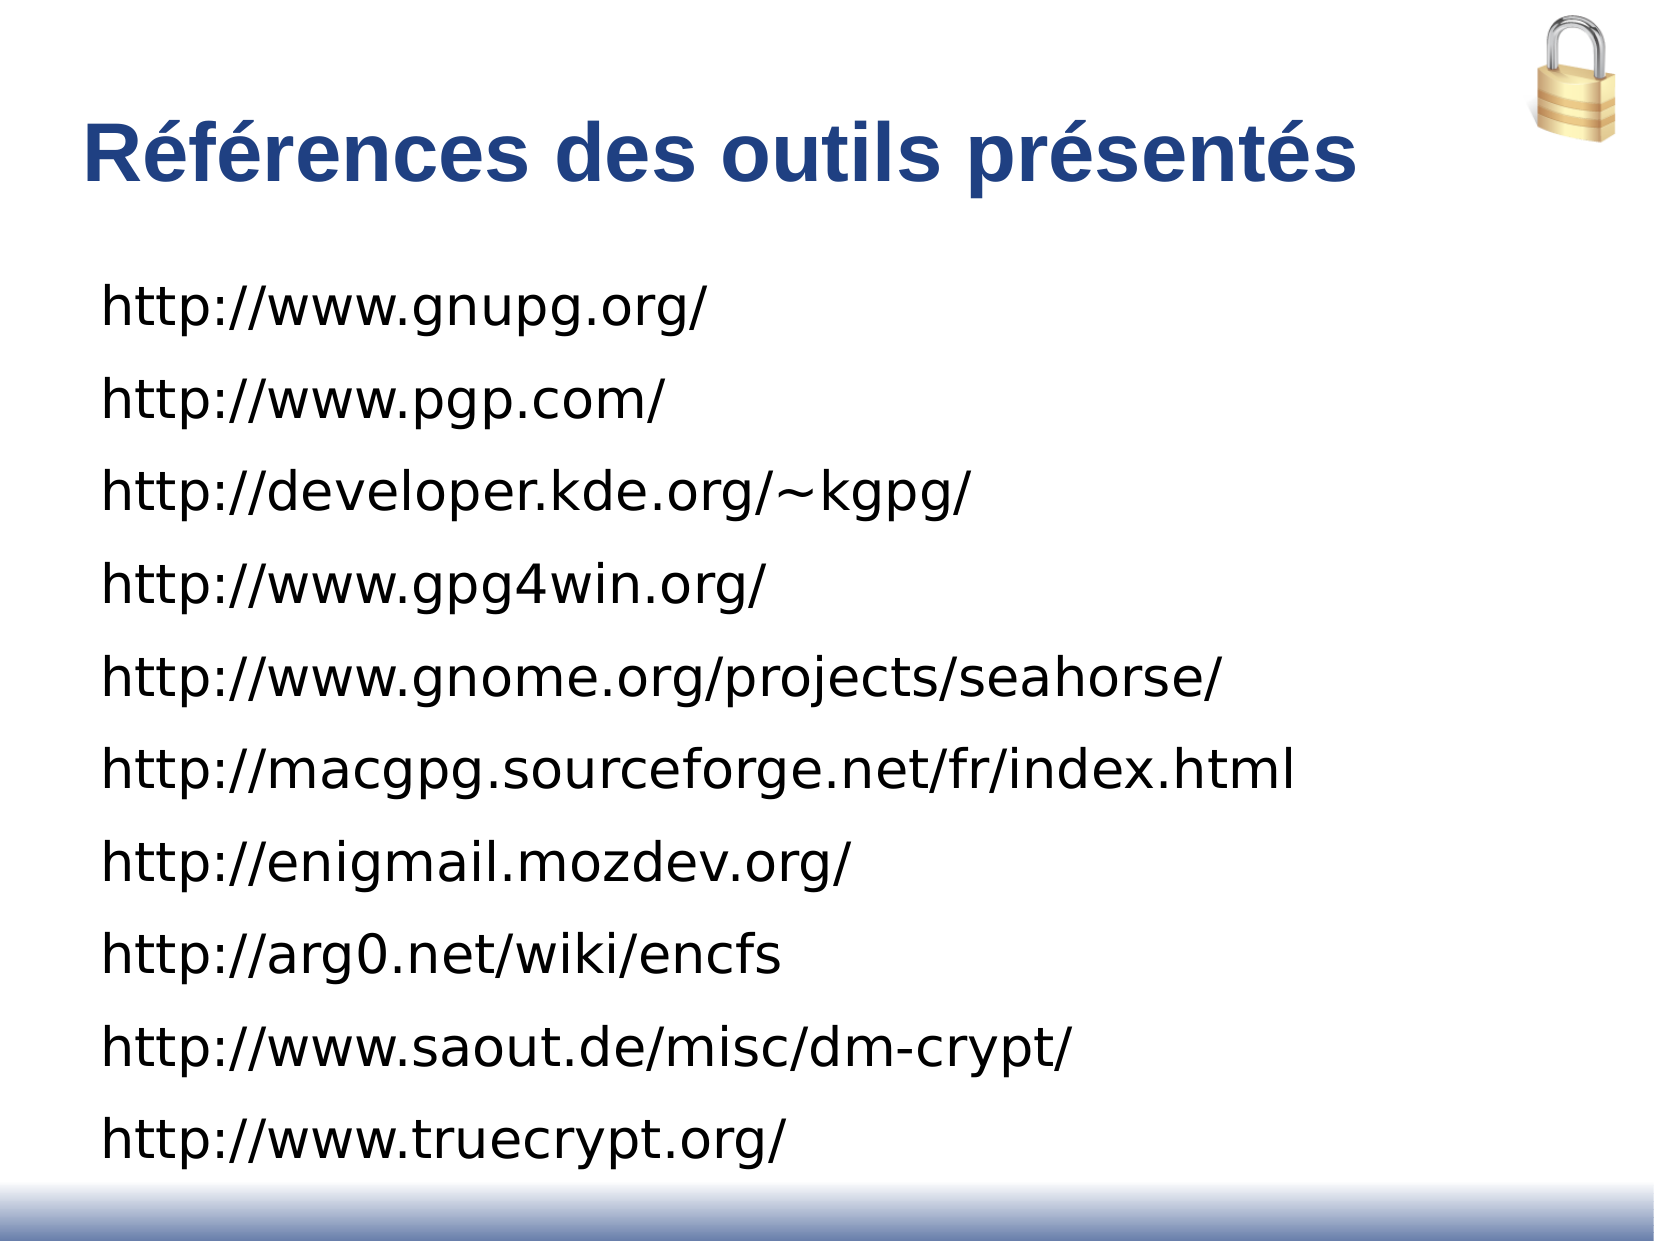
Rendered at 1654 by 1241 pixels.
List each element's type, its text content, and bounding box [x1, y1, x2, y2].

title Références des outils présentés [82, 56, 1571, 250]
picture [1505, 11, 1642, 148]
list http://www.gnupg.org/ http://www.pgp.com/ http://developer.kde.org/~kgpg/ http://www.gpg4win.org/ http://www.gnome.org/projects/seahorse/ http://macgpg.sourceforge.net/fr/index.html http://enigmail.mozdev.org/ http://arg0.net/wiki/encfs http://www.saout.de/misc/dm-crypt/ http://www.truecrypt.org/ [82, 275, 1571, 1172]
